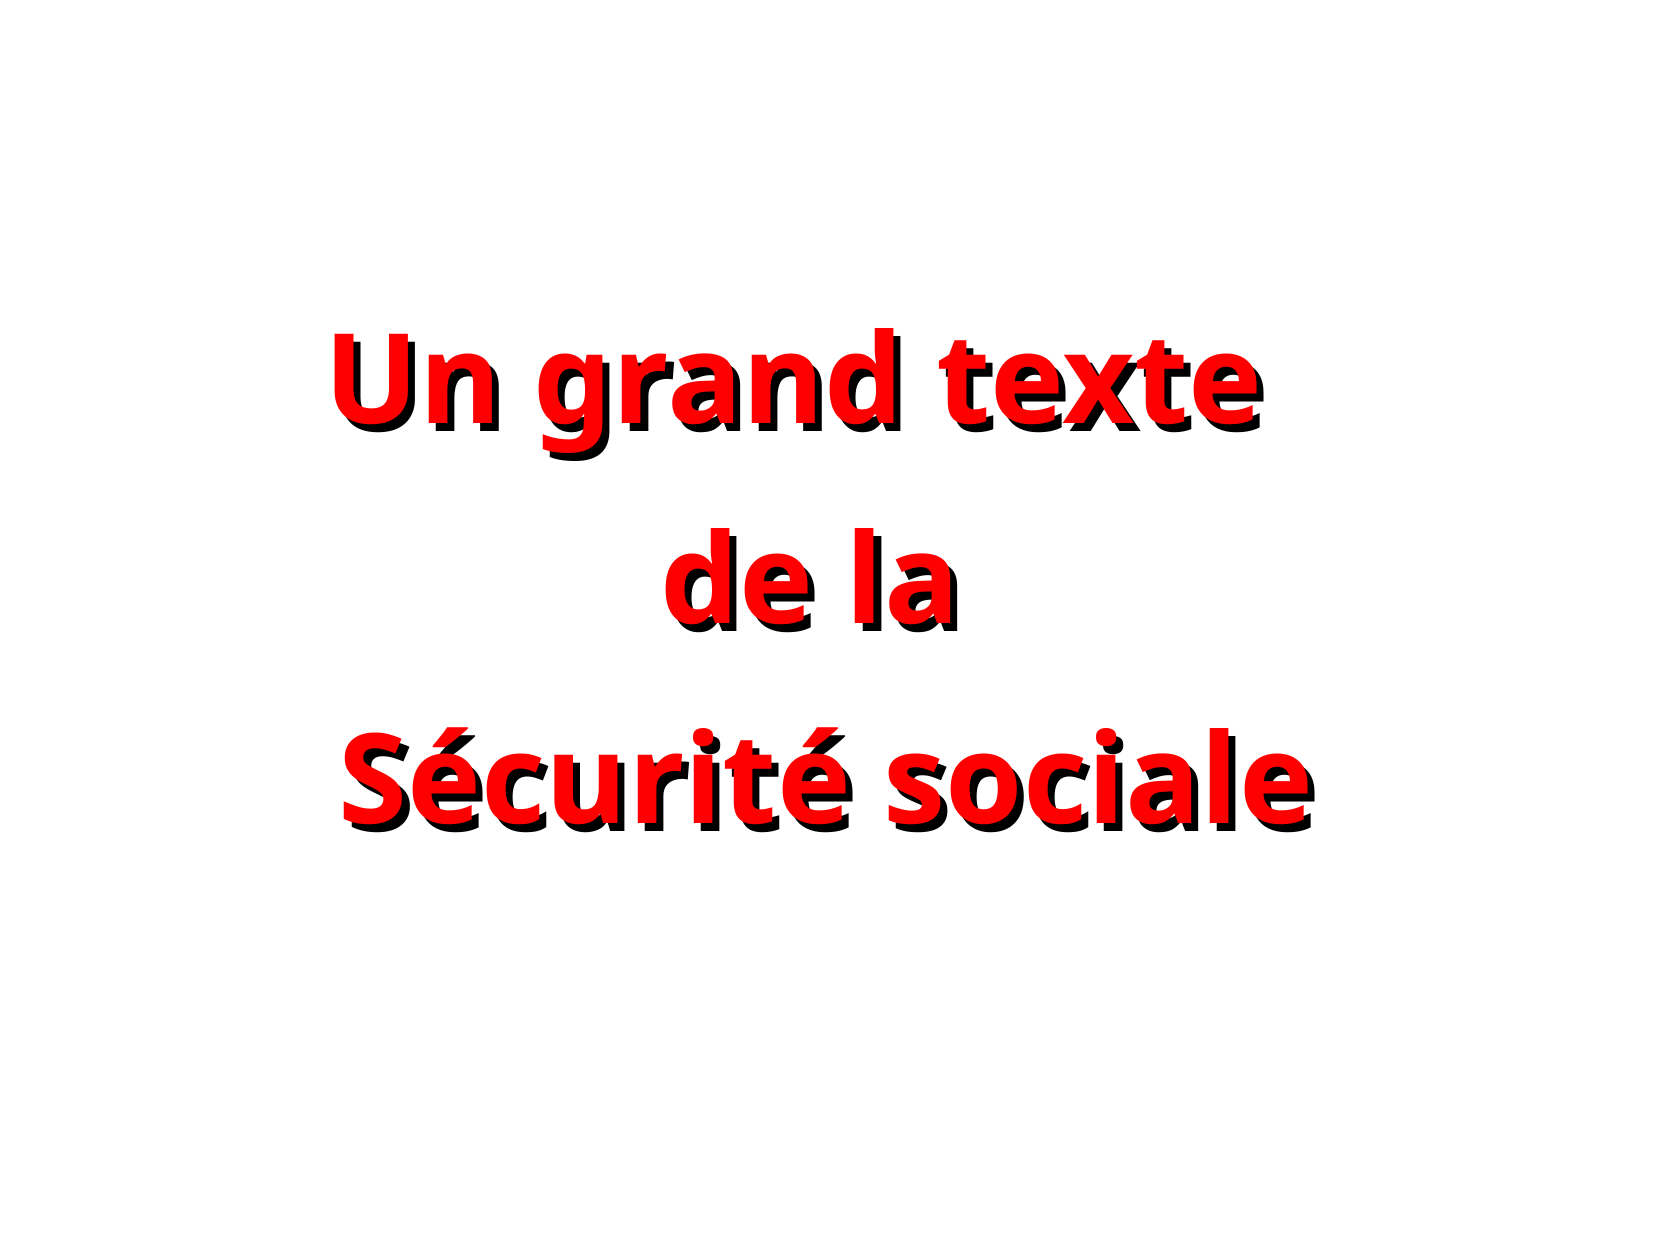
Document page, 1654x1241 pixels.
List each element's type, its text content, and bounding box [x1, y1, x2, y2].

list Un grand texte de la Sécurité sociale [82, 290, 1538, 1010]
